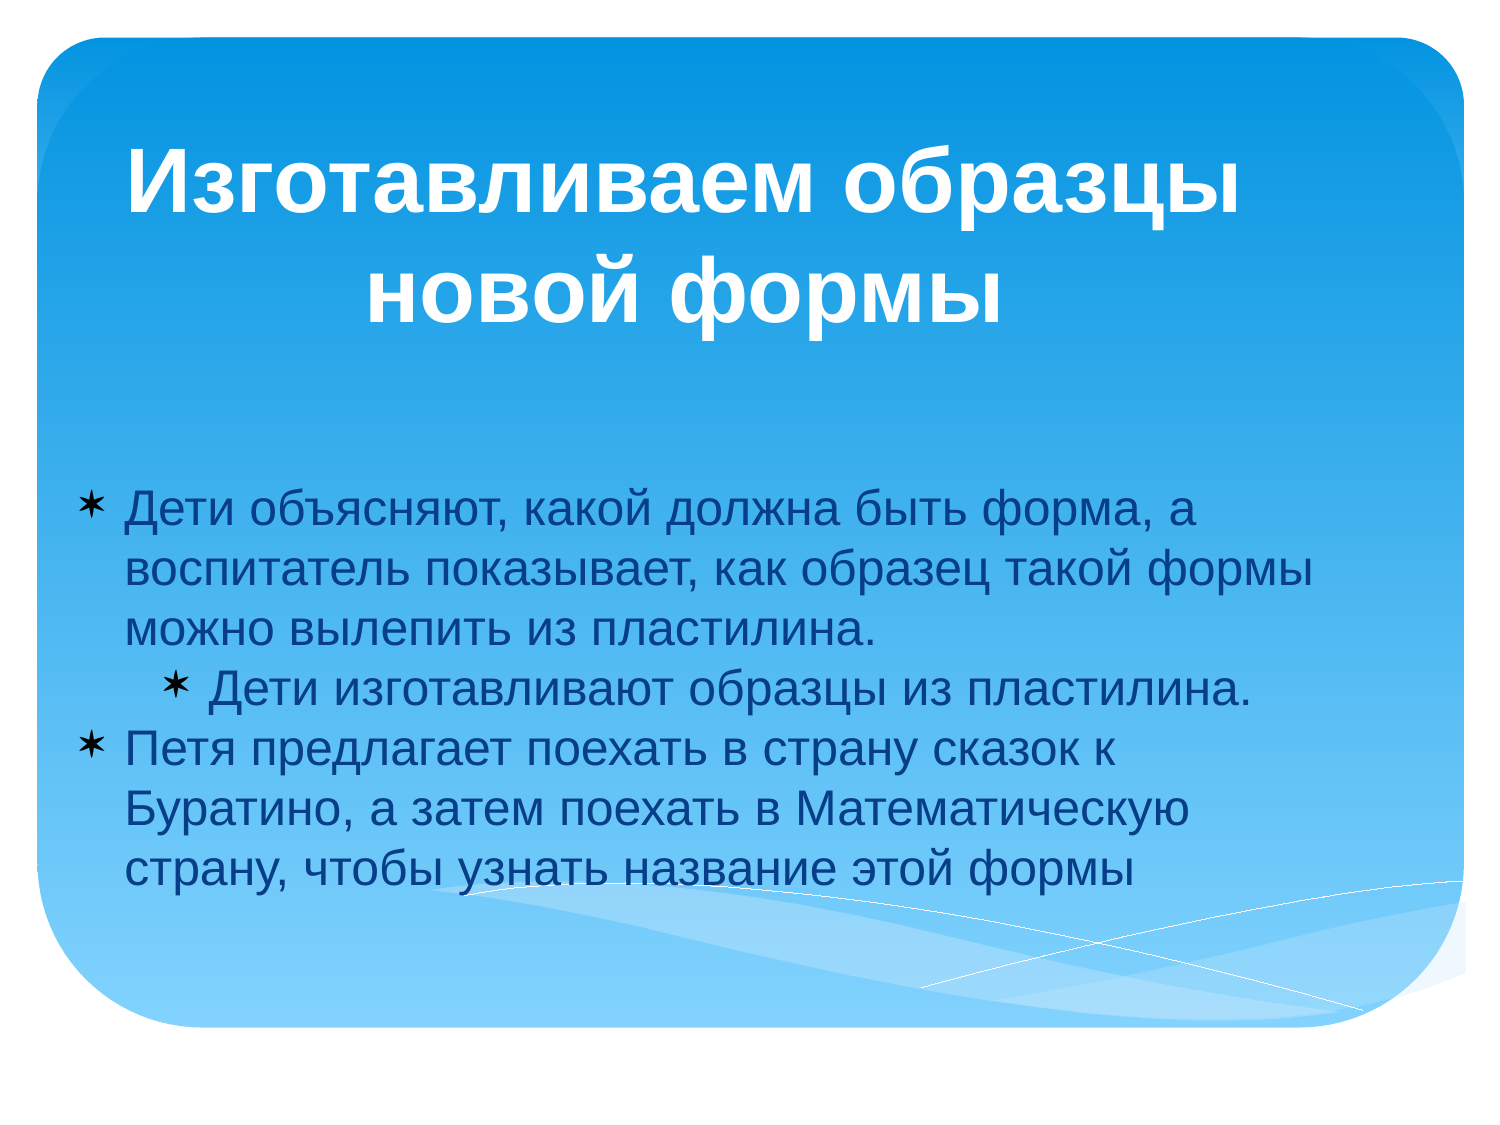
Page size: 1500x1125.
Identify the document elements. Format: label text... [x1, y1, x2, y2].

title Изготавливаем образцы новой формы [100, 113, 1270, 362]
list Дети объясняют, какой должна быть форма, а воспитатель показывает, как образец такой формы можно вылепить из пластилина. Дети изготавливают образцы из пластилина. Петя предлагает поехать в страну сказок к Буратино, а затем поехать в Математическую страну, чтобы узнать название этой формы [64, 467, 1353, 823]
